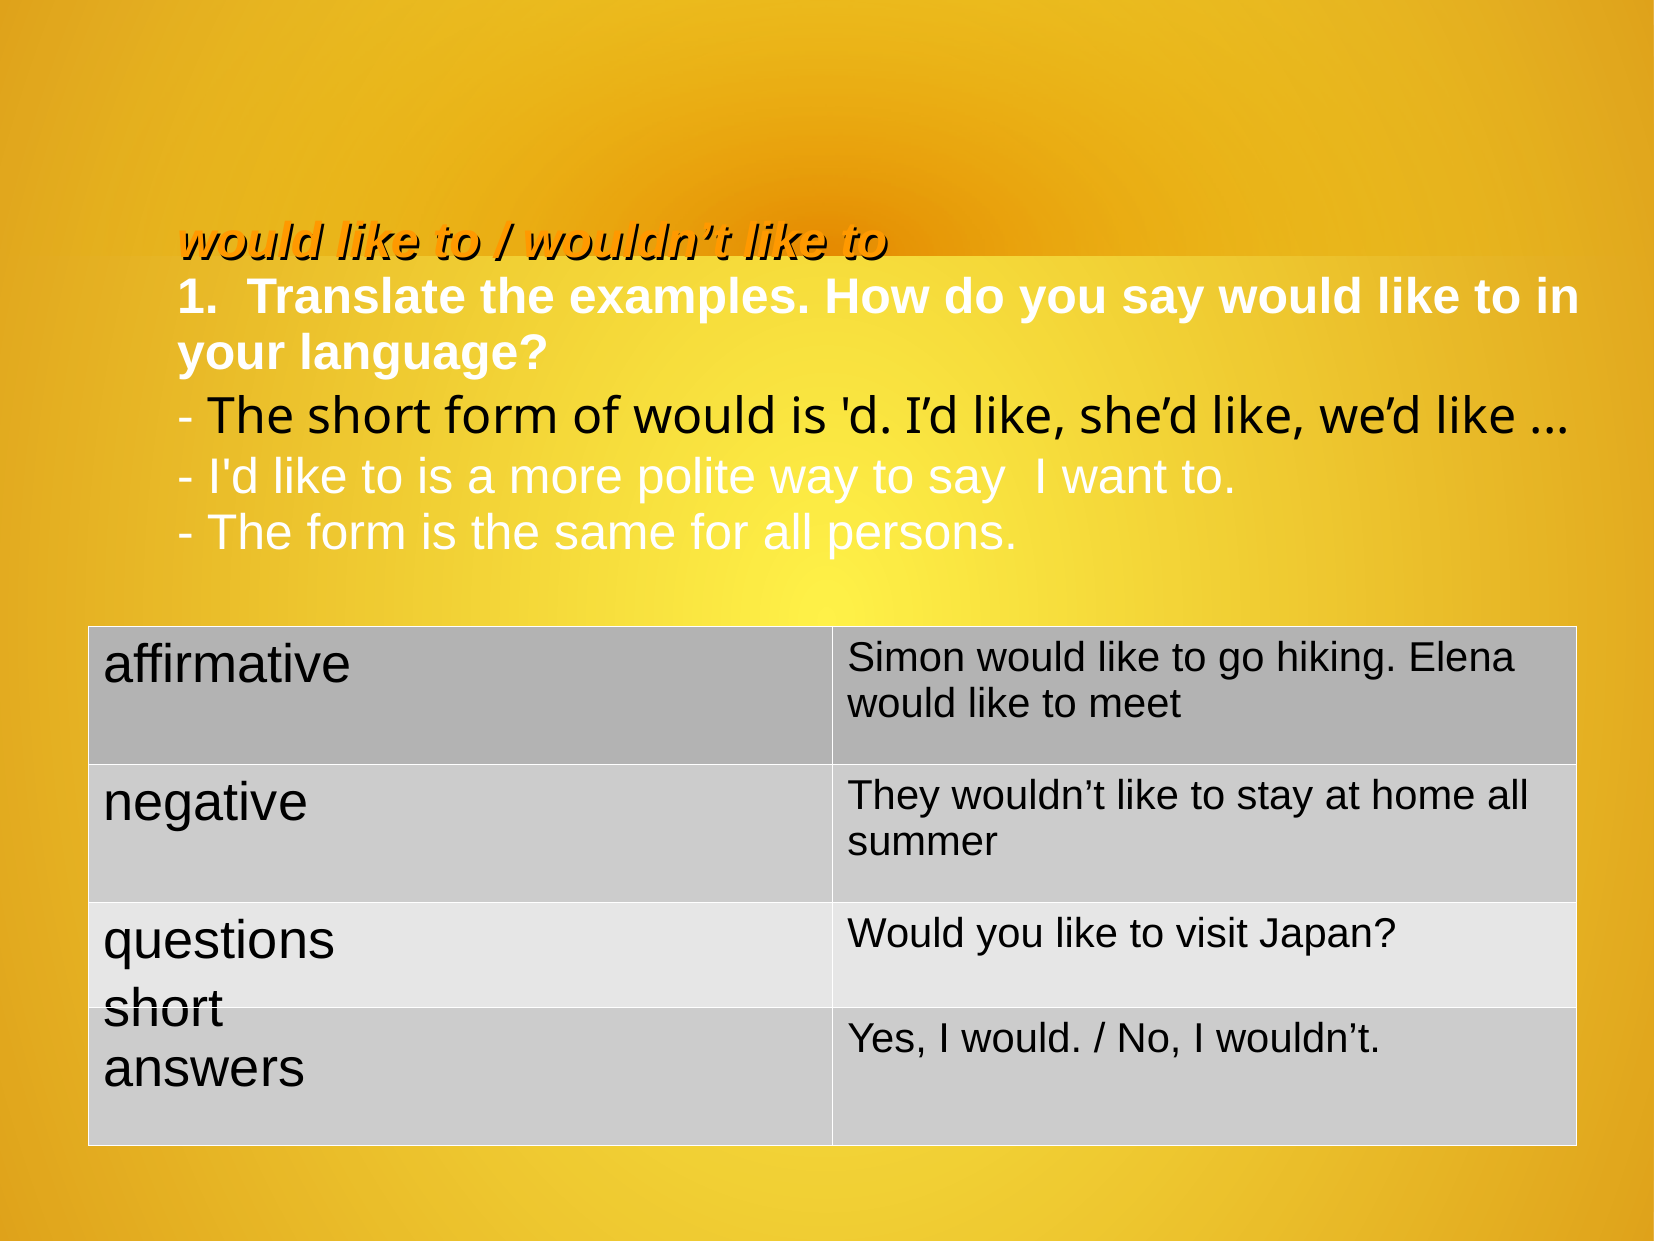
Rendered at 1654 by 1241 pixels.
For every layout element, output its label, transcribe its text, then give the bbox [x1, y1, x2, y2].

table_cell short answers [89, 1008, 832, 1145]
table_header affirmative [89, 627, 832, 764]
table_cell Would you like to visit Japan? [833, 903, 1576, 1007]
table_header Simon would like to go hiking. Elena would like to meet [833, 627, 1576, 764]
table_cell questions [89, 903, 832, 1007]
title would like to / wouldn’t like to 1. Translate the examples. How do you say would like to in your language? - The short form of would is 'd. I’d like, she’d like, we’d like ... - I'd like to is a more polite way to say I want to. - The form is the same for all persons. [177, 217, 1654, 555]
table_cell Yes, I would. / No, I wouldn’t. [833, 1008, 1576, 1145]
table_cell They wouldn’t like to stay at home all summer [833, 765, 1576, 902]
table_cell negative [89, 765, 832, 902]
